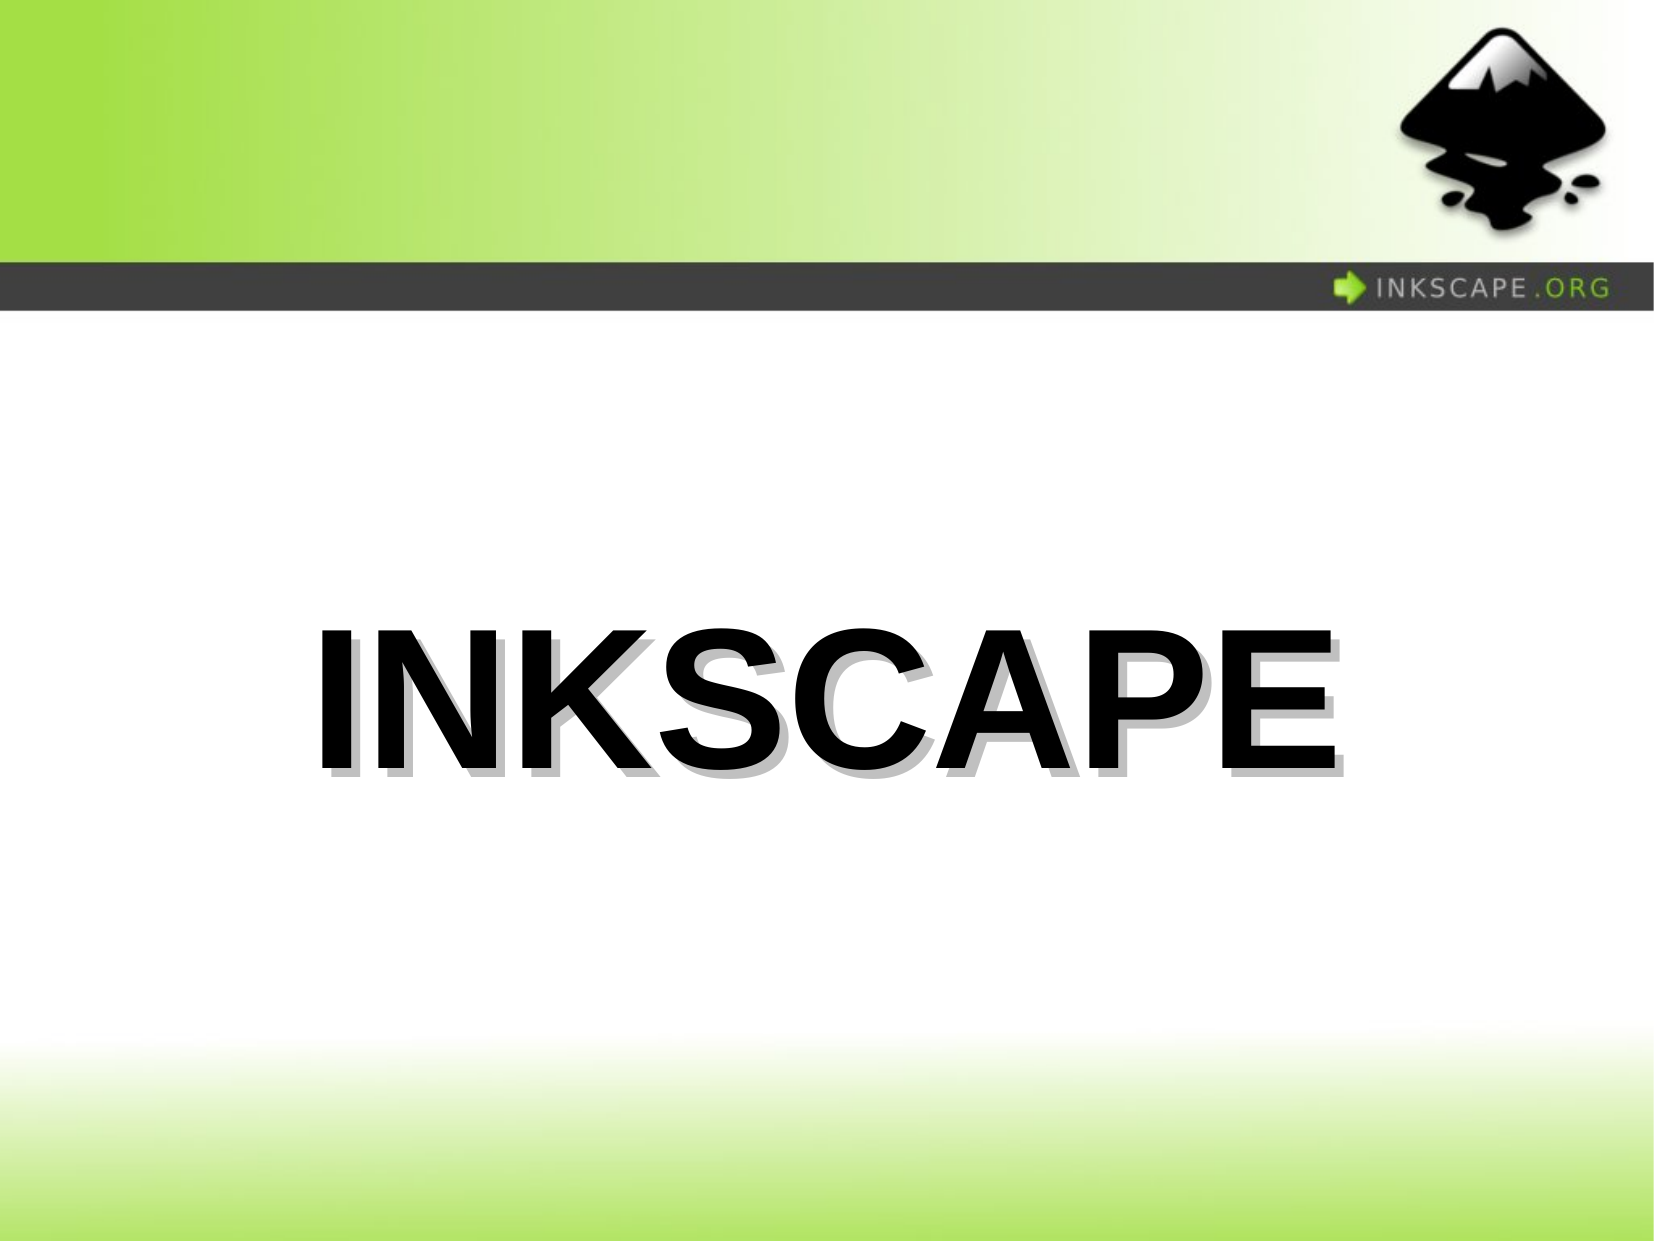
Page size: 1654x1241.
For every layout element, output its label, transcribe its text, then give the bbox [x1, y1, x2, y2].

picture [0, 0, 1654, 1241]
subtitle INKSCAPE [82, 297, 1571, 1102]
